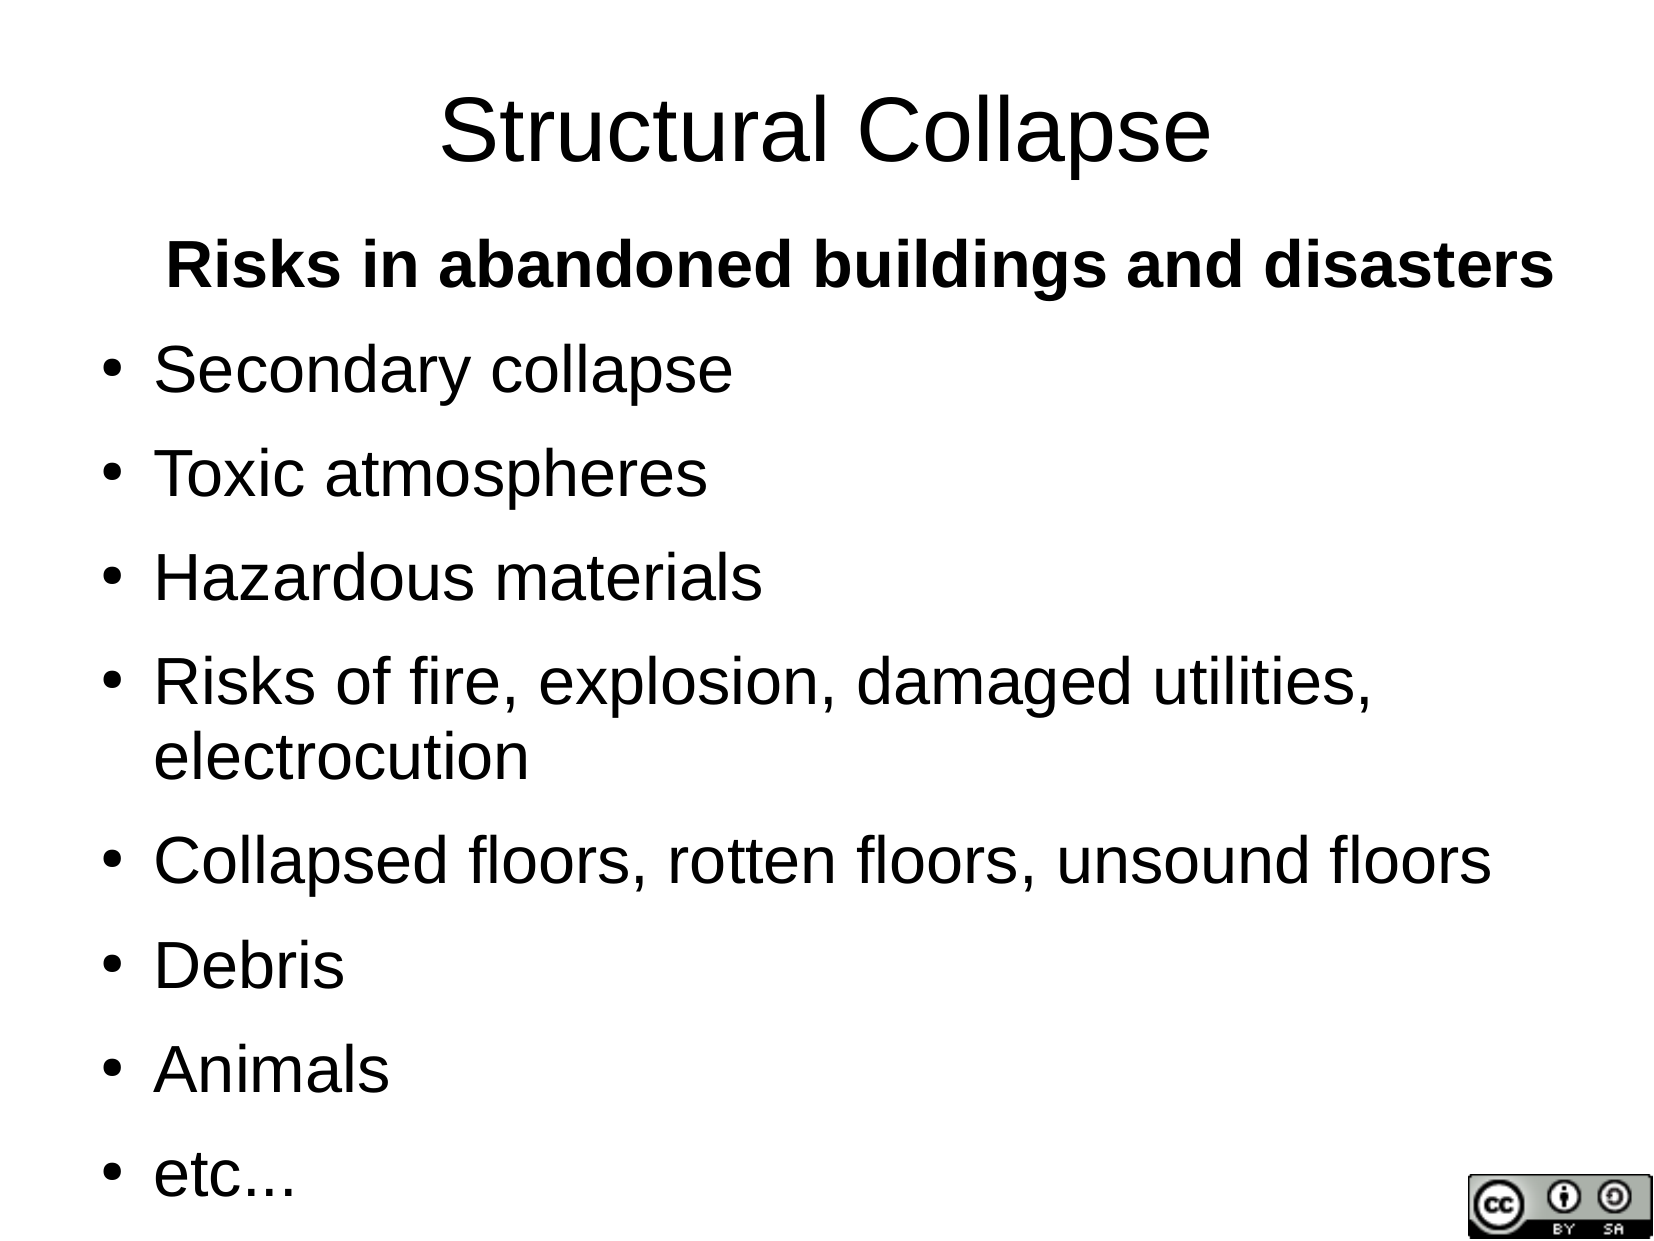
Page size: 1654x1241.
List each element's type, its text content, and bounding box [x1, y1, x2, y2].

list Secondary collapse Toxic atmospheres Hazardous materials Risks of fire, explosion, damaged utilities, electrocution Collapsed floors, rotten floors, unsound floors Debris Animals etc... [82, 331, 1571, 1196]
picture [1468, 1174, 1653, 1239]
title Structural Collapse [82, 25, 1571, 233]
text_box Risks in abandoned buildings and disasters [150, 219, 1576, 310]
